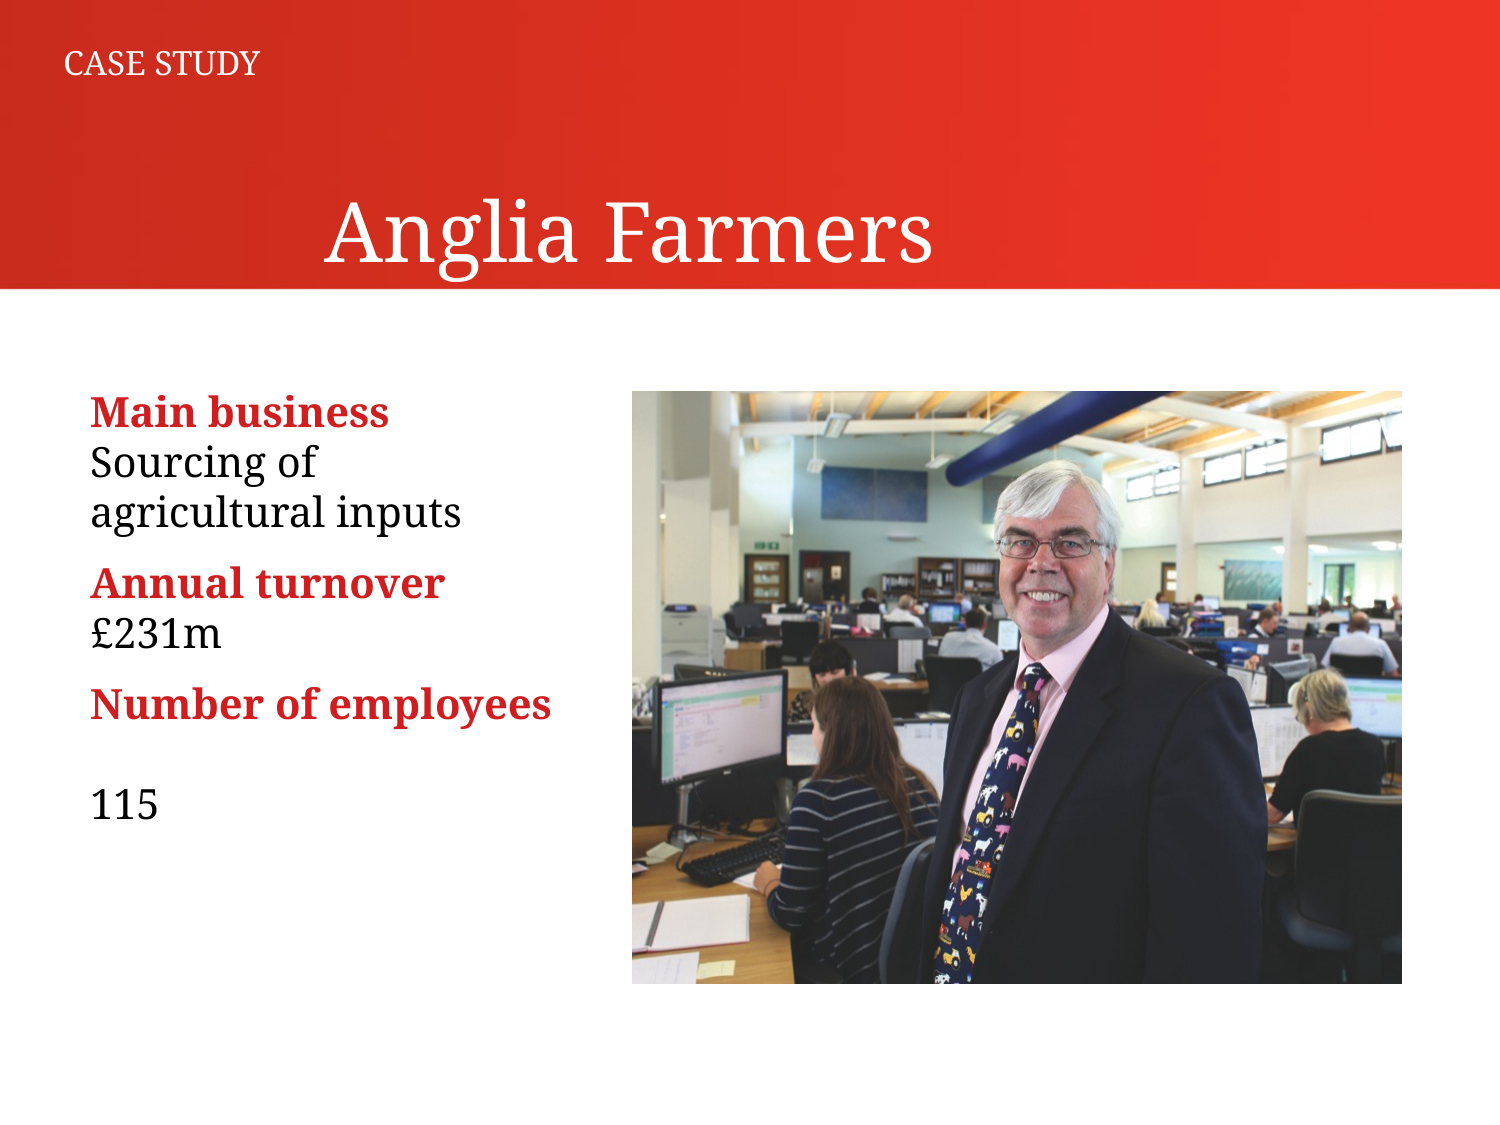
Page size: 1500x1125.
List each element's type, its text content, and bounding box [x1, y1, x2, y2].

picture [0, 0, 1500, 1125]
text_box CASE STUDY [48, 34, 342, 90]
text_box Main business Sourcing of agricultural inputs Annual turnover £231m Number of employees 115 [75, 378, 576, 1089]
title Anglia Farmers [310, 172, 1402, 287]
